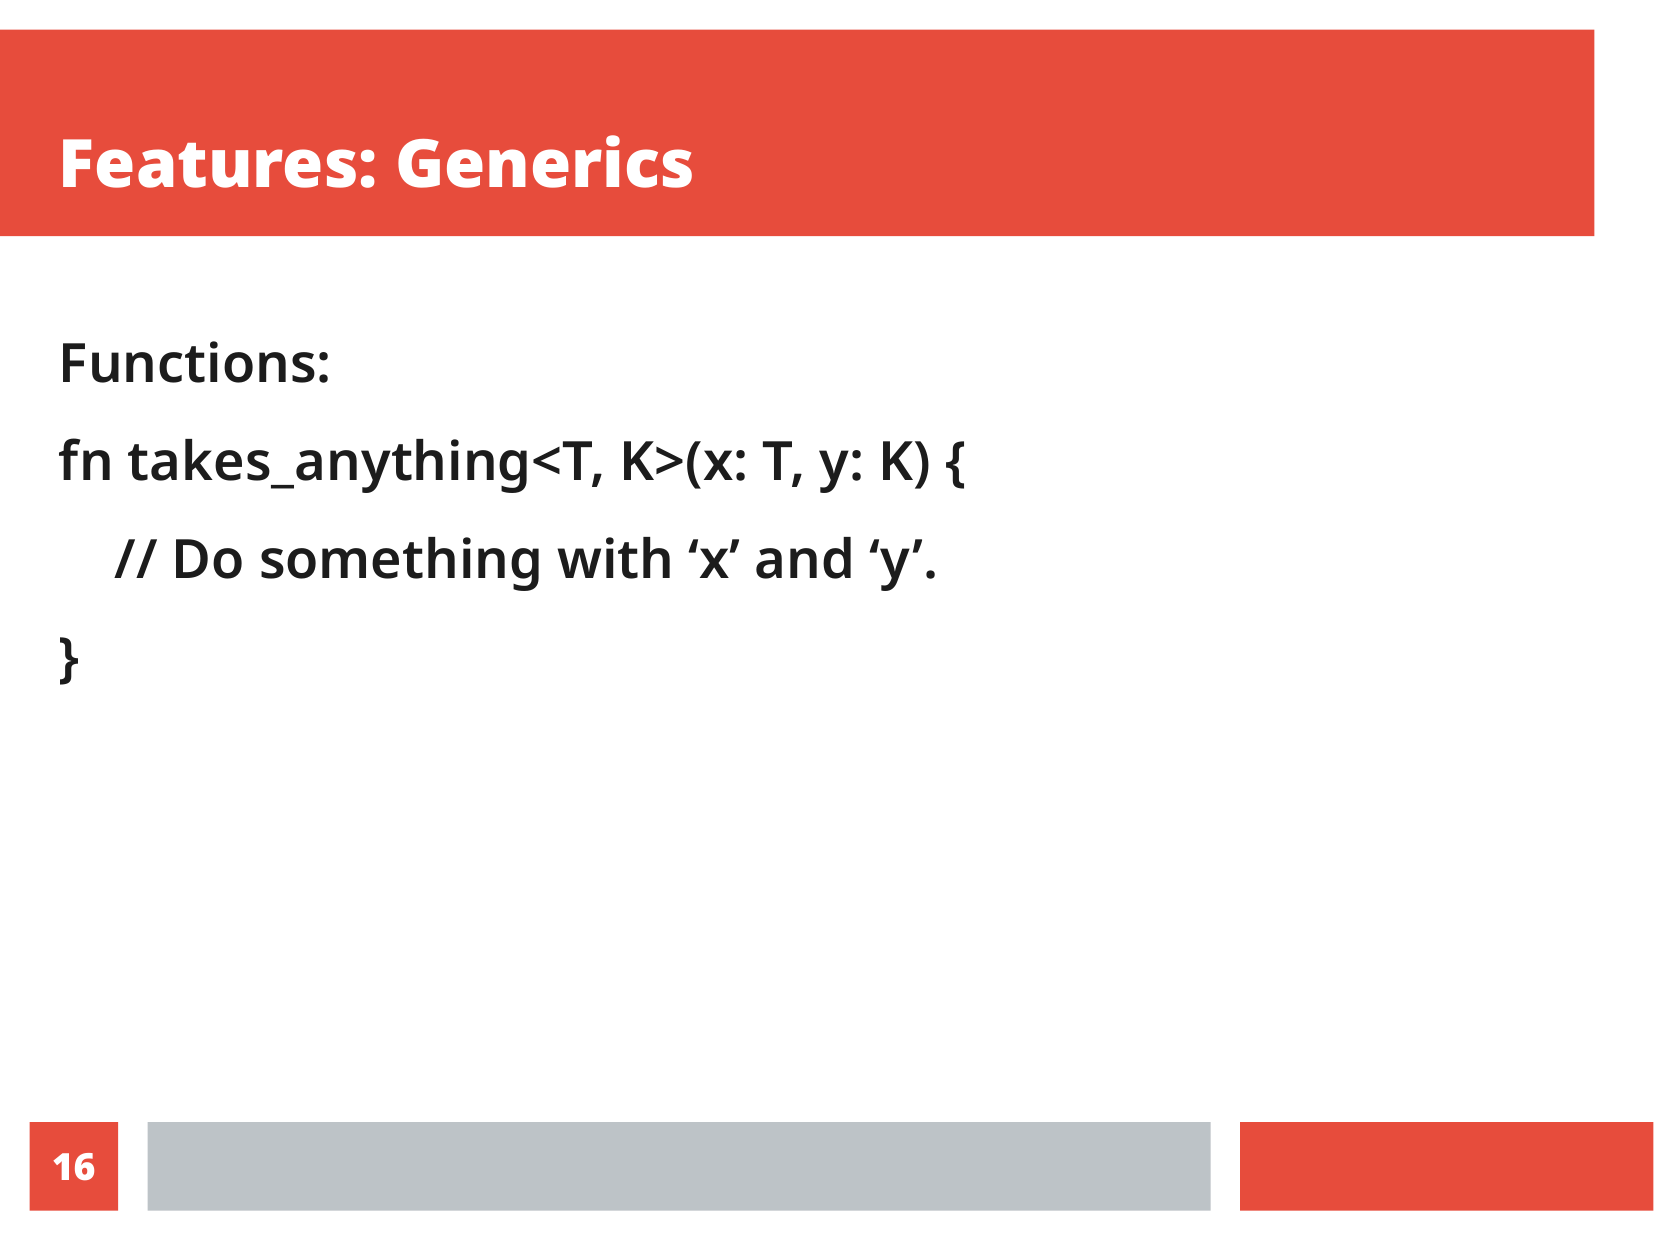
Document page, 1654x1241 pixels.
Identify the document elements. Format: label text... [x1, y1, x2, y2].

list Functions: fn takes_anything<T, K>(x: T, y: K) { // Do something with ‘x’ and ‘y’. } [59, 324, 1565, 1093]
title Features: Generics [59, 59, 1595, 207]
